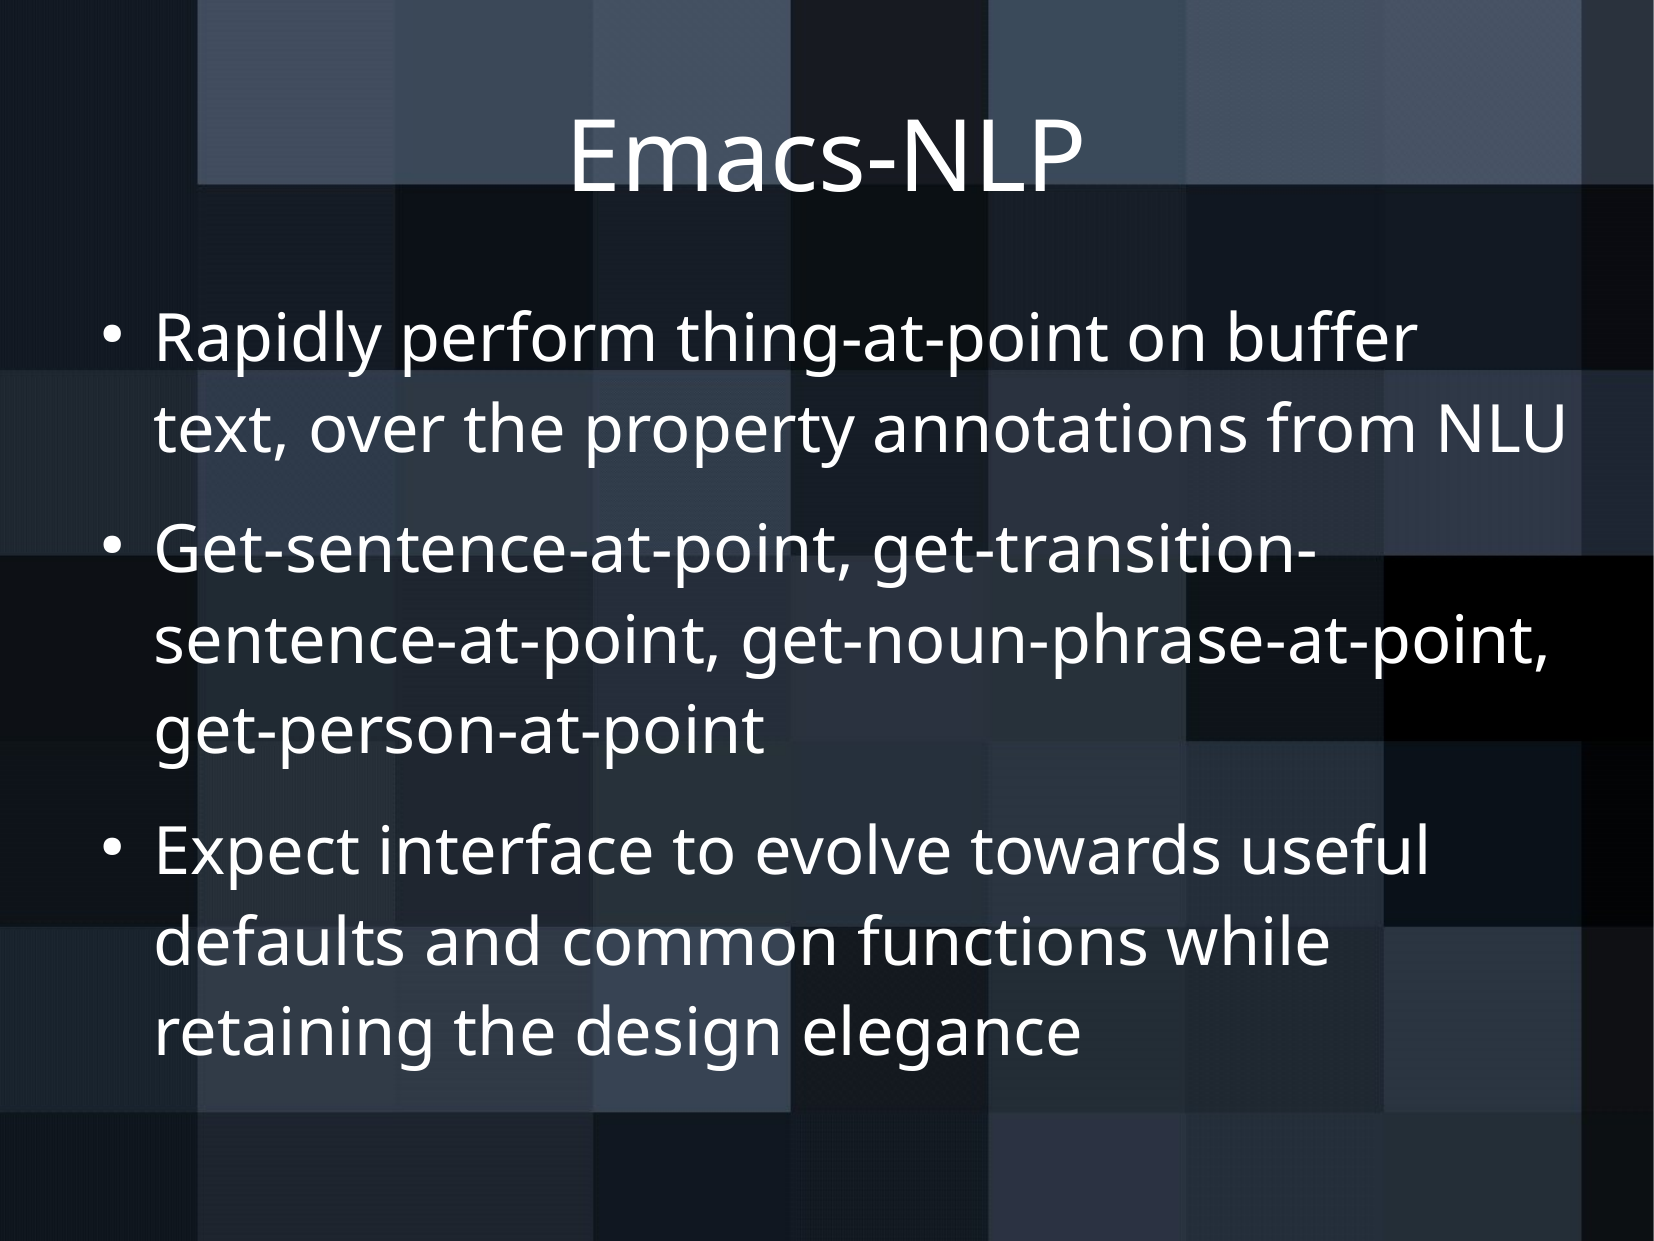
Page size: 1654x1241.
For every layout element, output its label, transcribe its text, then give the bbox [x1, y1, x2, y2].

title Emacs-NLP [82, 56, 1571, 250]
picture [0, 0, 1654, 1241]
list Rapidly perform thing-at-point on buffer text, over the property annotations from NLU Get-sentence-at-point, get-transition-sentence-at-point, get-noun-phrase-at-point, get-person-at-point Expect interface to evolve towards useful defaults and common functions while retaining the design elegance [82, 290, 1571, 1094]
